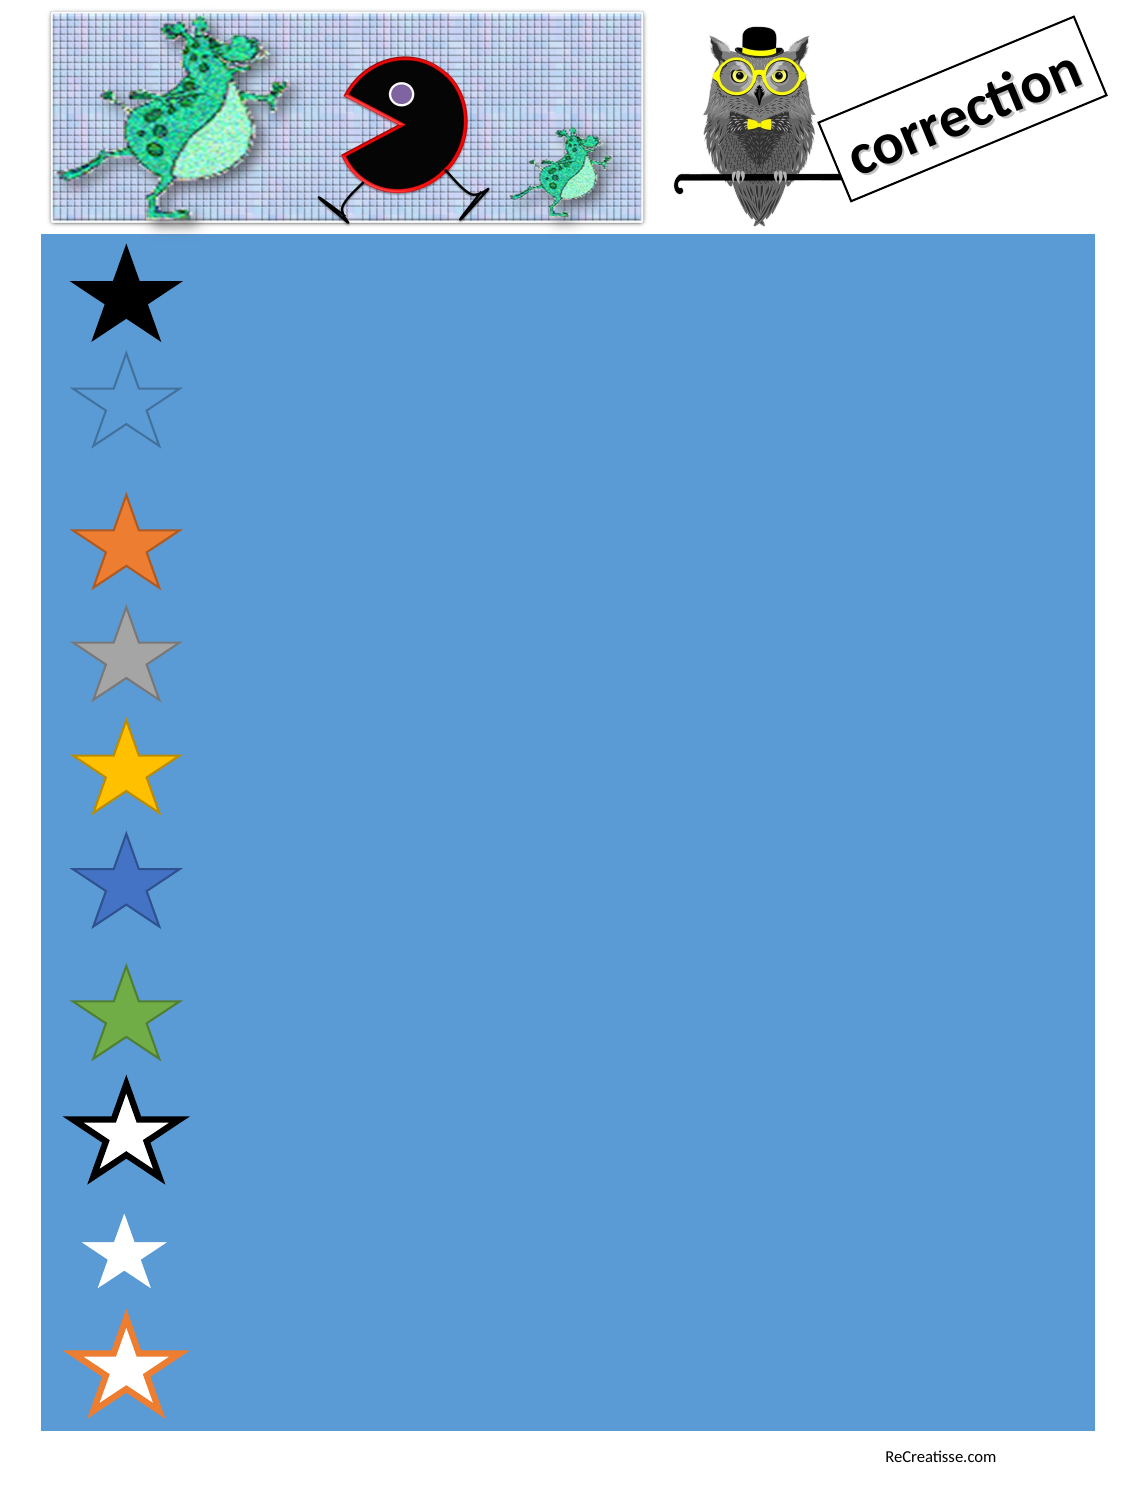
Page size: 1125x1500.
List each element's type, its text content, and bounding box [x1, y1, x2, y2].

text_box [72, 1084, 180, 1177]
table_cell [41, 713, 203, 833]
table_cell [203, 952, 1095, 1072]
text_box [72, 607, 180, 700]
table_cell [203, 1192, 1095, 1311]
text_box [72, 353, 180, 446]
table_cell [41, 1311, 203, 1431]
text_box [72, 1318, 180, 1411]
text_box [72, 720, 180, 813]
table_header [41, 247, 203, 354]
table_cell [41, 1072, 203, 1192]
table_cell [203, 354, 1095, 474]
table_header [203, 234, 1095, 354]
text_box [72, 966, 180, 1059]
table_cell [203, 1311, 1095, 1431]
text_box correction [818, 16, 1107, 202]
table_cell [203, 833, 1095, 952]
table_cell [41, 833, 203, 952]
table_cell [203, 474, 1095, 593]
table_cell [41, 1192, 203, 1311]
table_cell [203, 593, 1095, 713]
table_cell [41, 952, 203, 1072]
table_cell [41, 354, 203, 474]
text_box [72, 247, 180, 340]
table_cell [41, 474, 203, 593]
text_box [72, 833, 180, 927]
text_box ReCreatisse.com [870, 1438, 1012, 1474]
text_box [72, 495, 180, 588]
text_box [70, 1203, 178, 1297]
picture [39, 1, 871, 247]
table_cell [203, 713, 1095, 833]
table_cell [41, 593, 203, 713]
table_cell [203, 1072, 1095, 1192]
